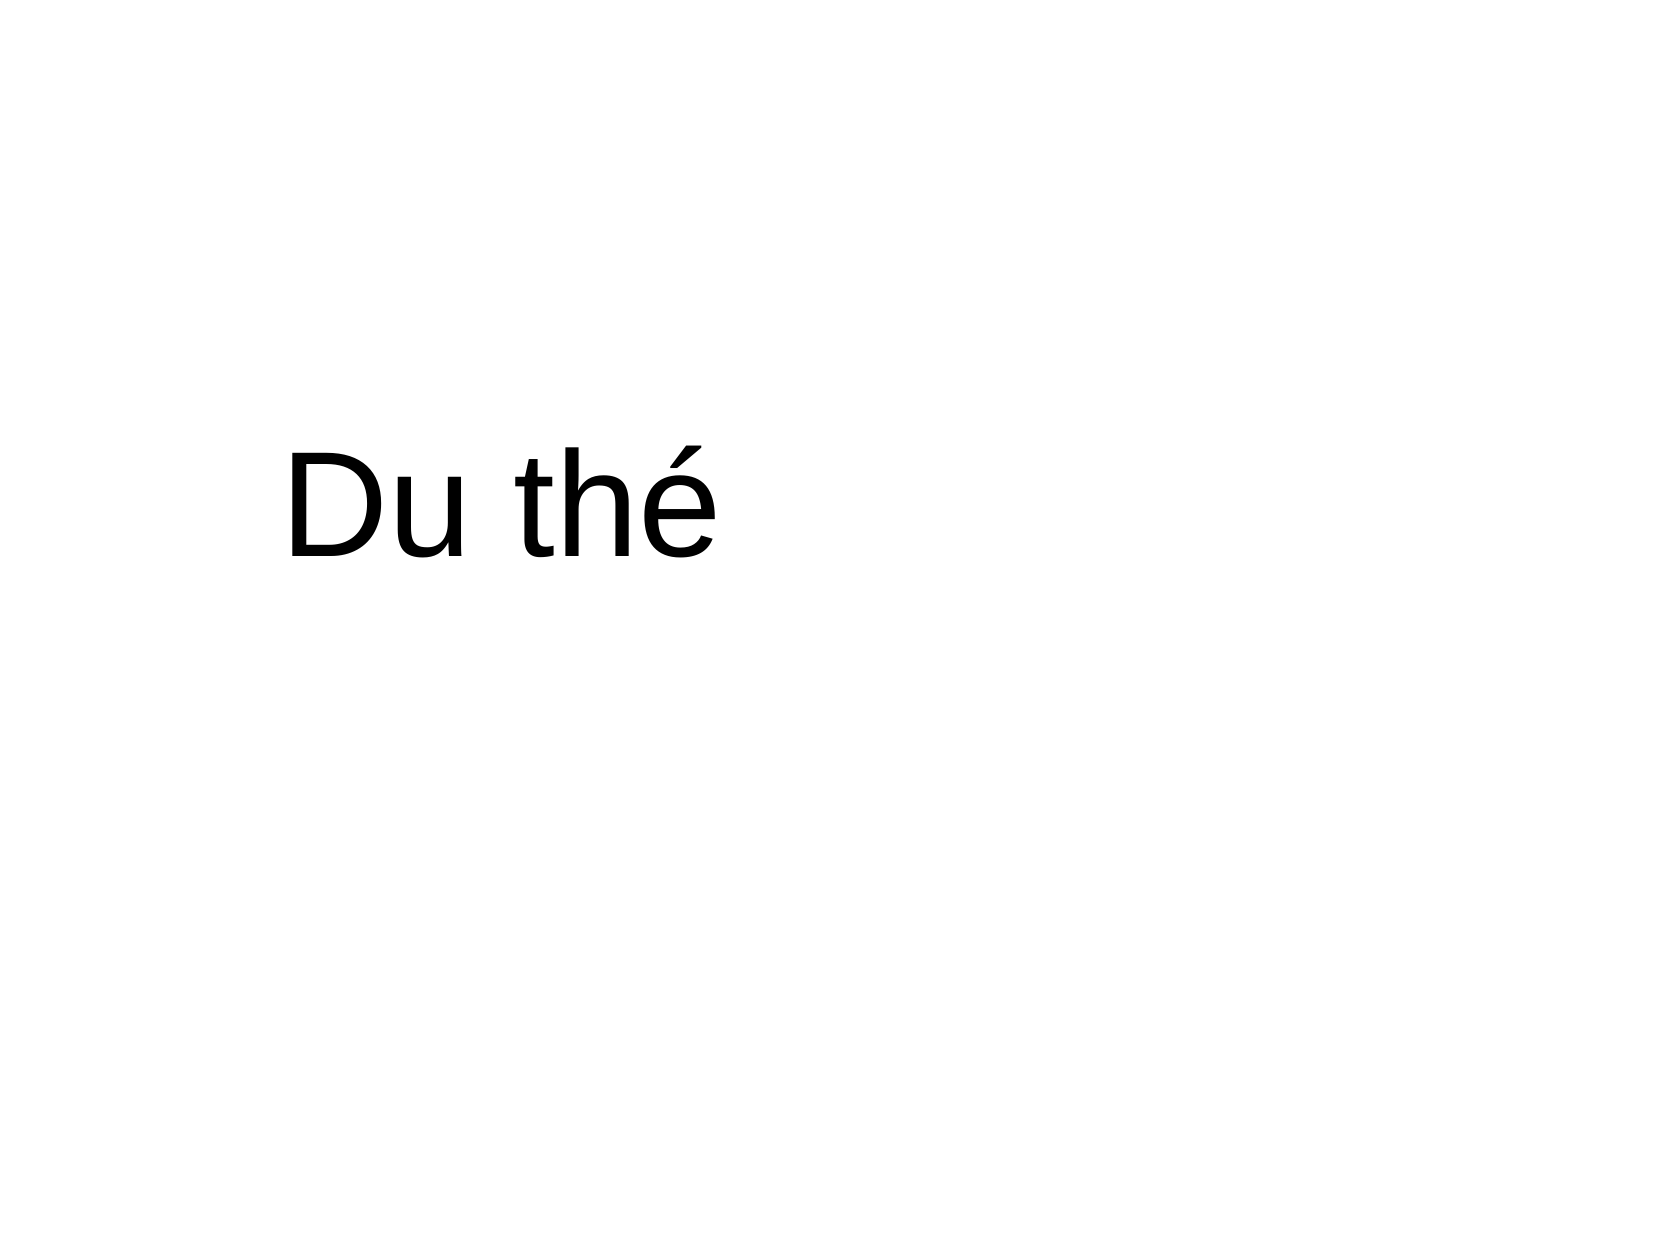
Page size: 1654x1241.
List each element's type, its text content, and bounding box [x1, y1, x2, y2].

text_box Du thé [265, 413, 1329, 596]
